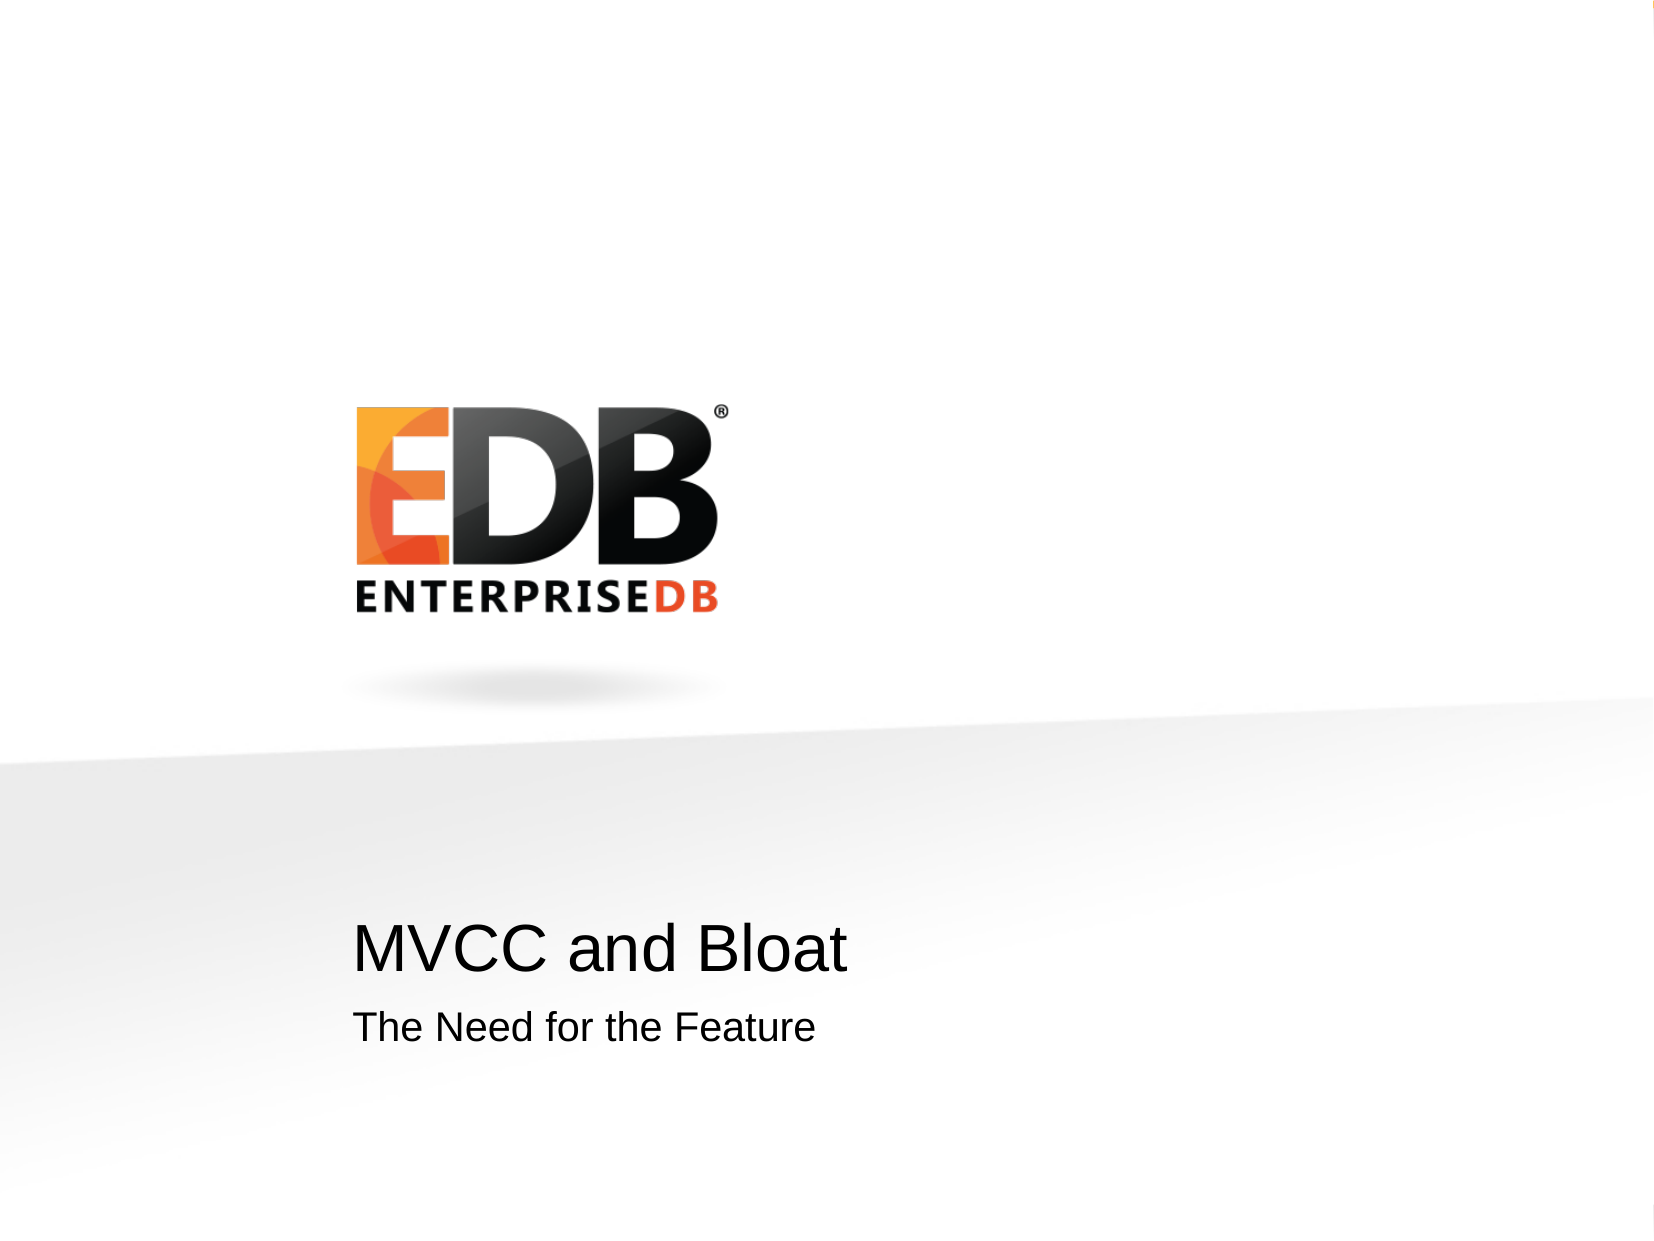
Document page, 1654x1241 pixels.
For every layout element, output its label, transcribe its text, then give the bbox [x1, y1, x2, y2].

picture [0, 0, 1654, 1241]
subtitle The Need for the Feature [337, 992, 1546, 1083]
title MVCC and Bloat [337, 826, 1546, 992]
